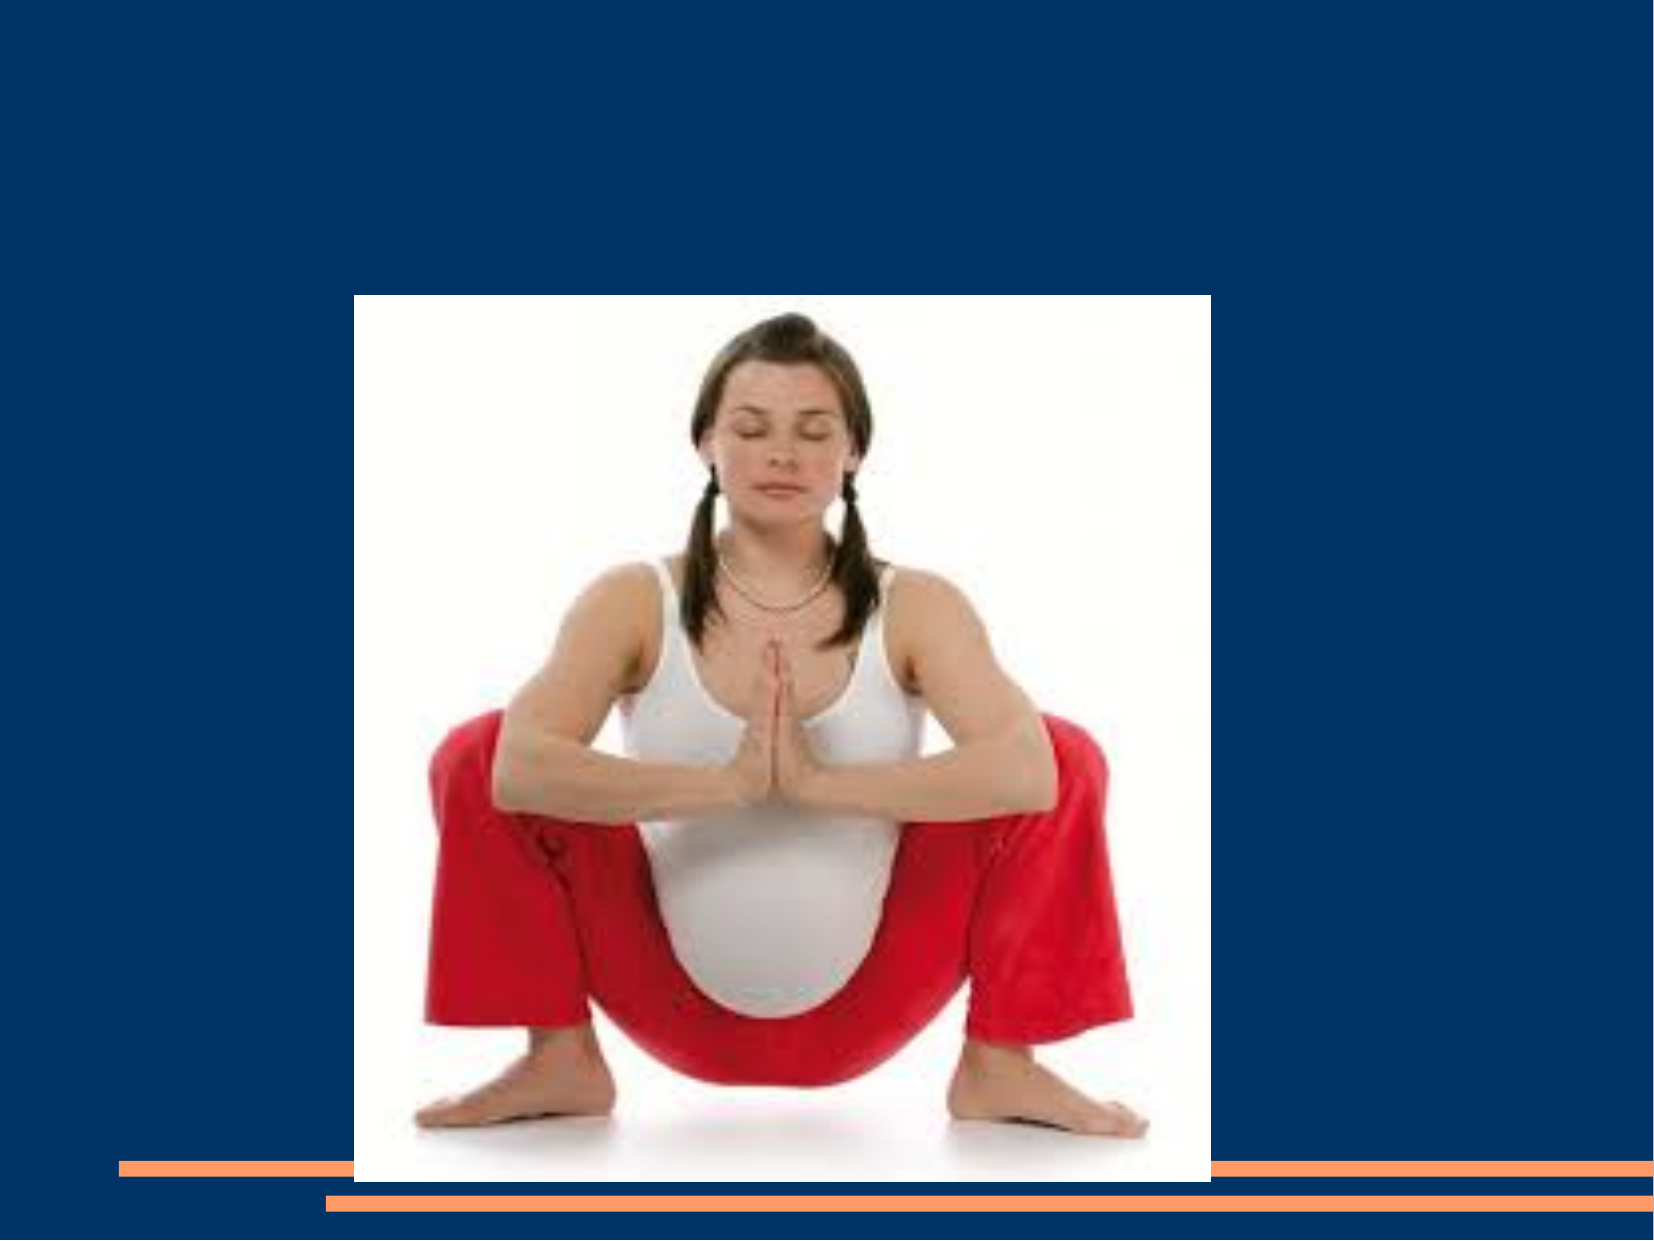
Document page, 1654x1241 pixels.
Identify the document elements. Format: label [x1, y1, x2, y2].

picture [354, 295, 1211, 1182]
